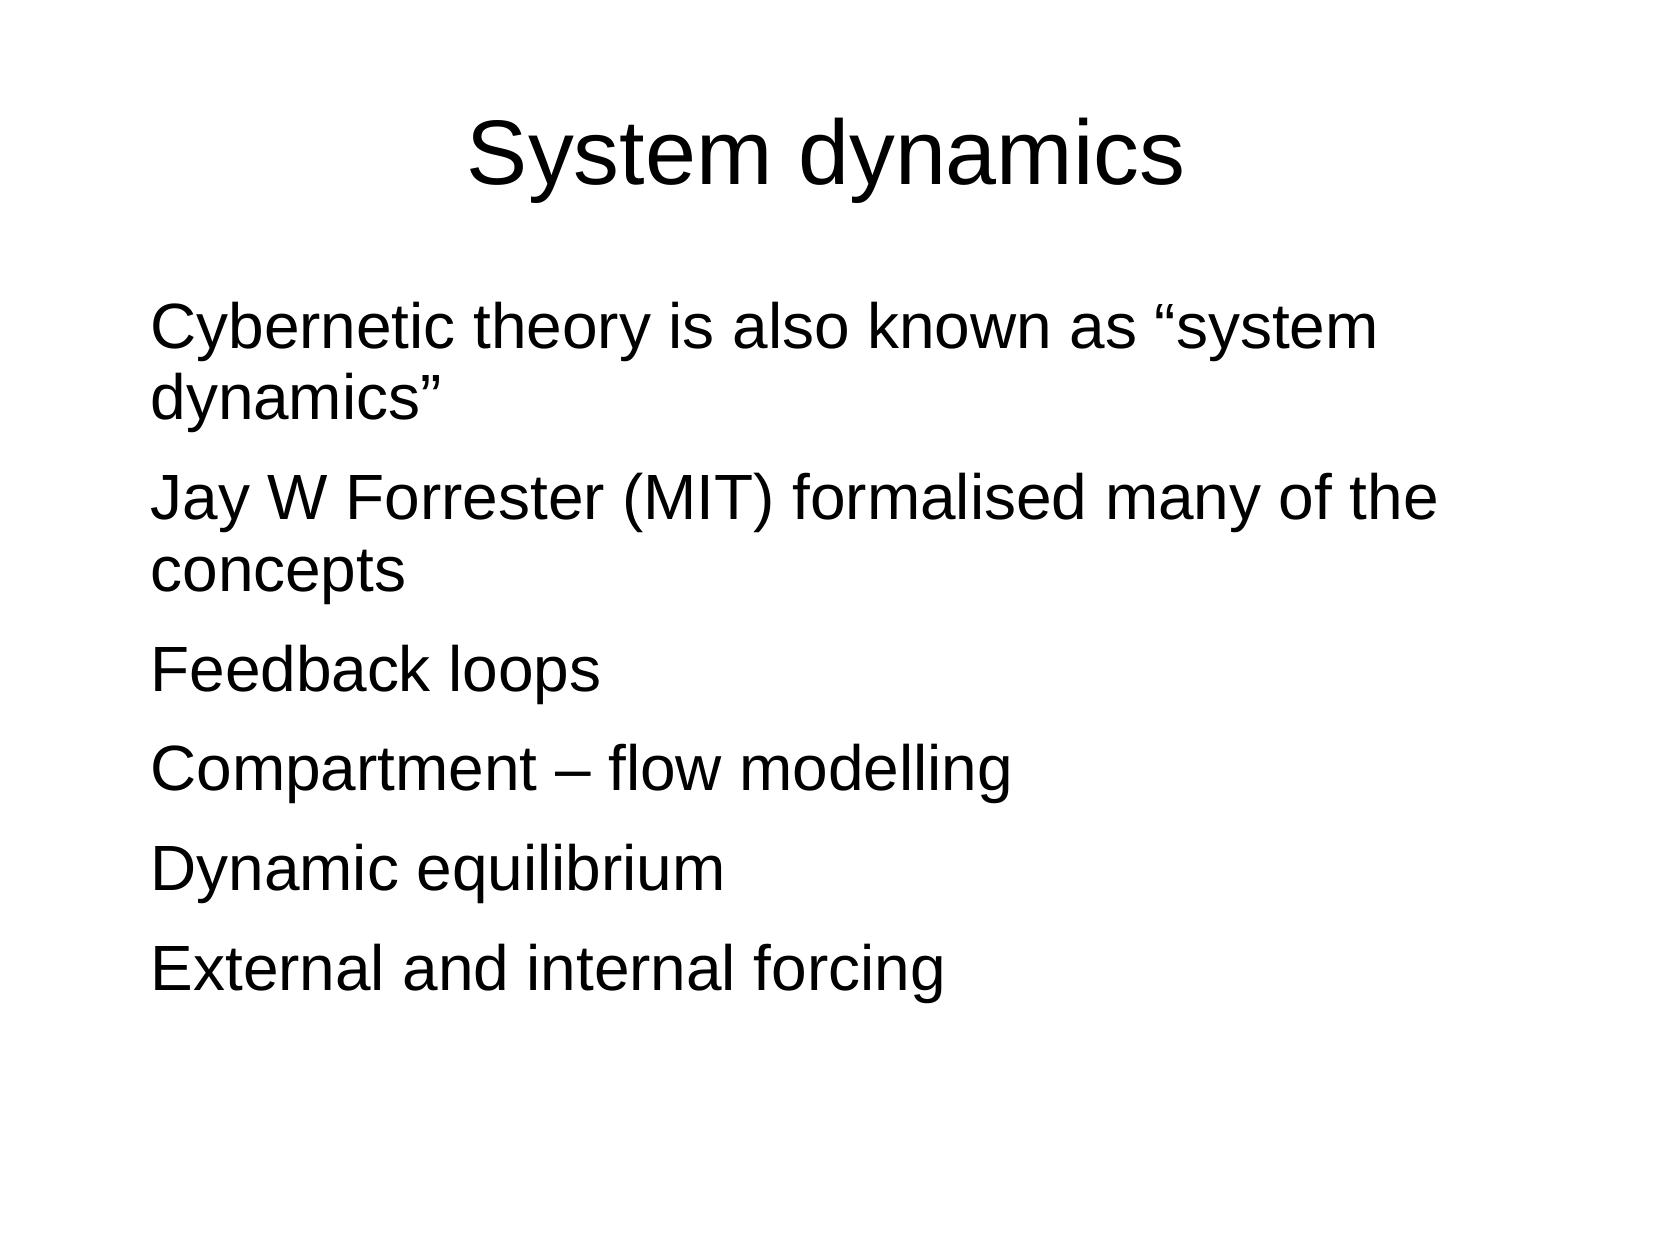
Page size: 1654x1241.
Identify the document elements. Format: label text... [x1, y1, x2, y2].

list Cybernetic theory is also known as “system dynamics” Jay W Forrester (MIT) formalised many of the concepts Feedback loops Compartment – flow modelling Dynamic equilibrium External and internal forcing [82, 290, 1538, 1010]
title System dynamics [82, 49, 1571, 257]
